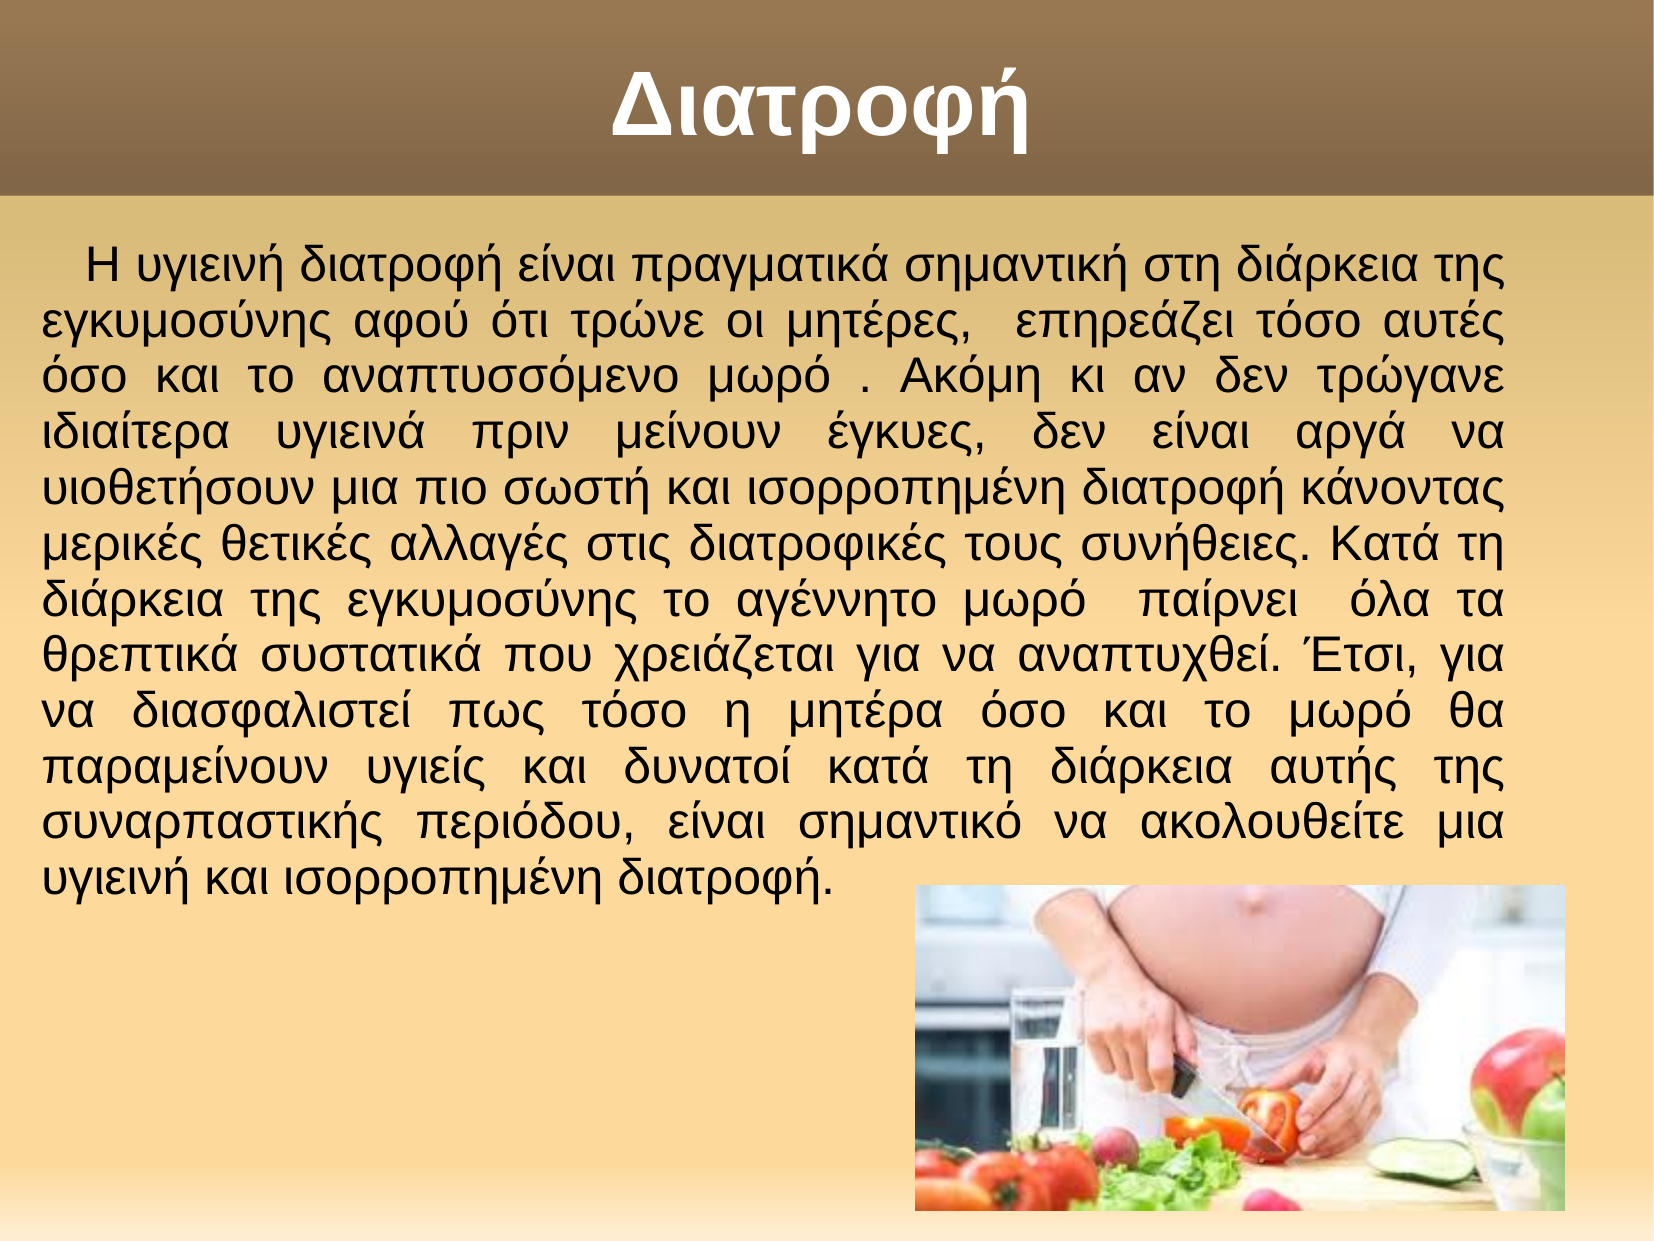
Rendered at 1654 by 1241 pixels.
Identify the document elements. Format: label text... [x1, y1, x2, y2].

picture [0, 0, 1654, 1241]
list Η υγιεινή διατροφή είναι πραγματικά σημαντική στη διάρκεια της εγκυμοσύνης αφού ότι τρώνε οι μητέρες, επηρεάζει τόσο αυτές όσο και το αναπτυσσόμενο μωρό . Ακόμη κι αν δεν τρώγανε ιδιαίτερα υγιεινά πριν μείνουν έγκυες, δεν είναι αργά να υιοθετήσουν μια πιο σωστή και ισορροπημένη διατροφή κάνοντας μερικές θετικές αλλαγές στις διατροφικές τους συνήθειες. Κατά τη διάρκεια της εγκυμοσύνης το αγέννητο μωρό παίρνει όλα τα θρεπτικά συστατικά που χρειάζεται για να αναπτυχθεί. Έτσι, για να διασφαλιστεί πως τόσο η μητέρα όσο και το μωρό θα παραμείνουν υγιείς και δυνατοί κατά τη διάρκεια αυτής της συναρπαστικής περιόδου, είναι σημαντικό να ακολουθείτε μια υγιεινή και ισορροπημένη διατροφή. [0, 236, 1506, 1241]
title Διατροφή [76, 0, 1565, 208]
